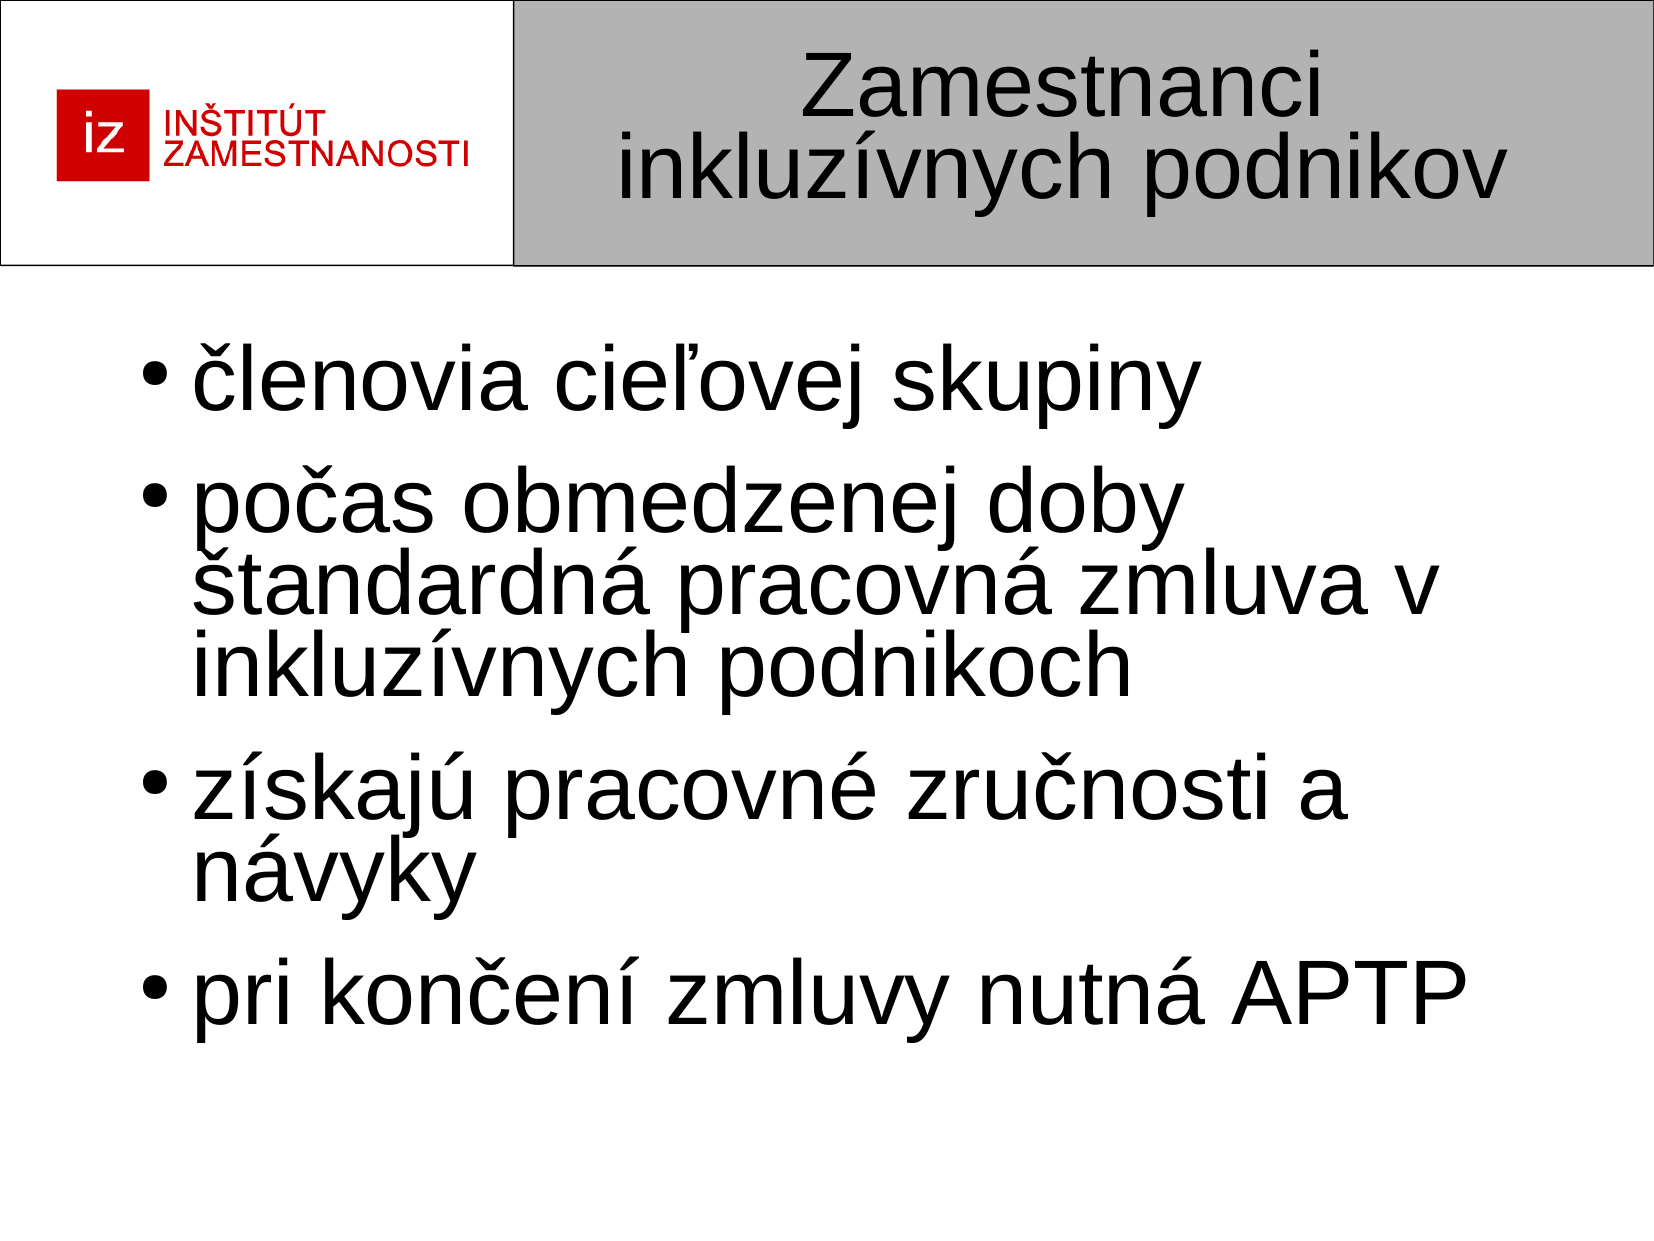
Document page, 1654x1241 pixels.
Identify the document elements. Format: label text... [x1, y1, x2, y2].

title Zamestnanci inkluzívnych podnikov [561, 37, 1565, 229]
picture [5, 8, 512, 257]
list členovia cieľovej skupiny počas obmedzenej doby štandardná pracovná zmluva v inkluzívnych podnikoch získajú pracovné zručnosti a návyky pri končení zmluvy nutná APTP [121, 344, 1533, 1112]
